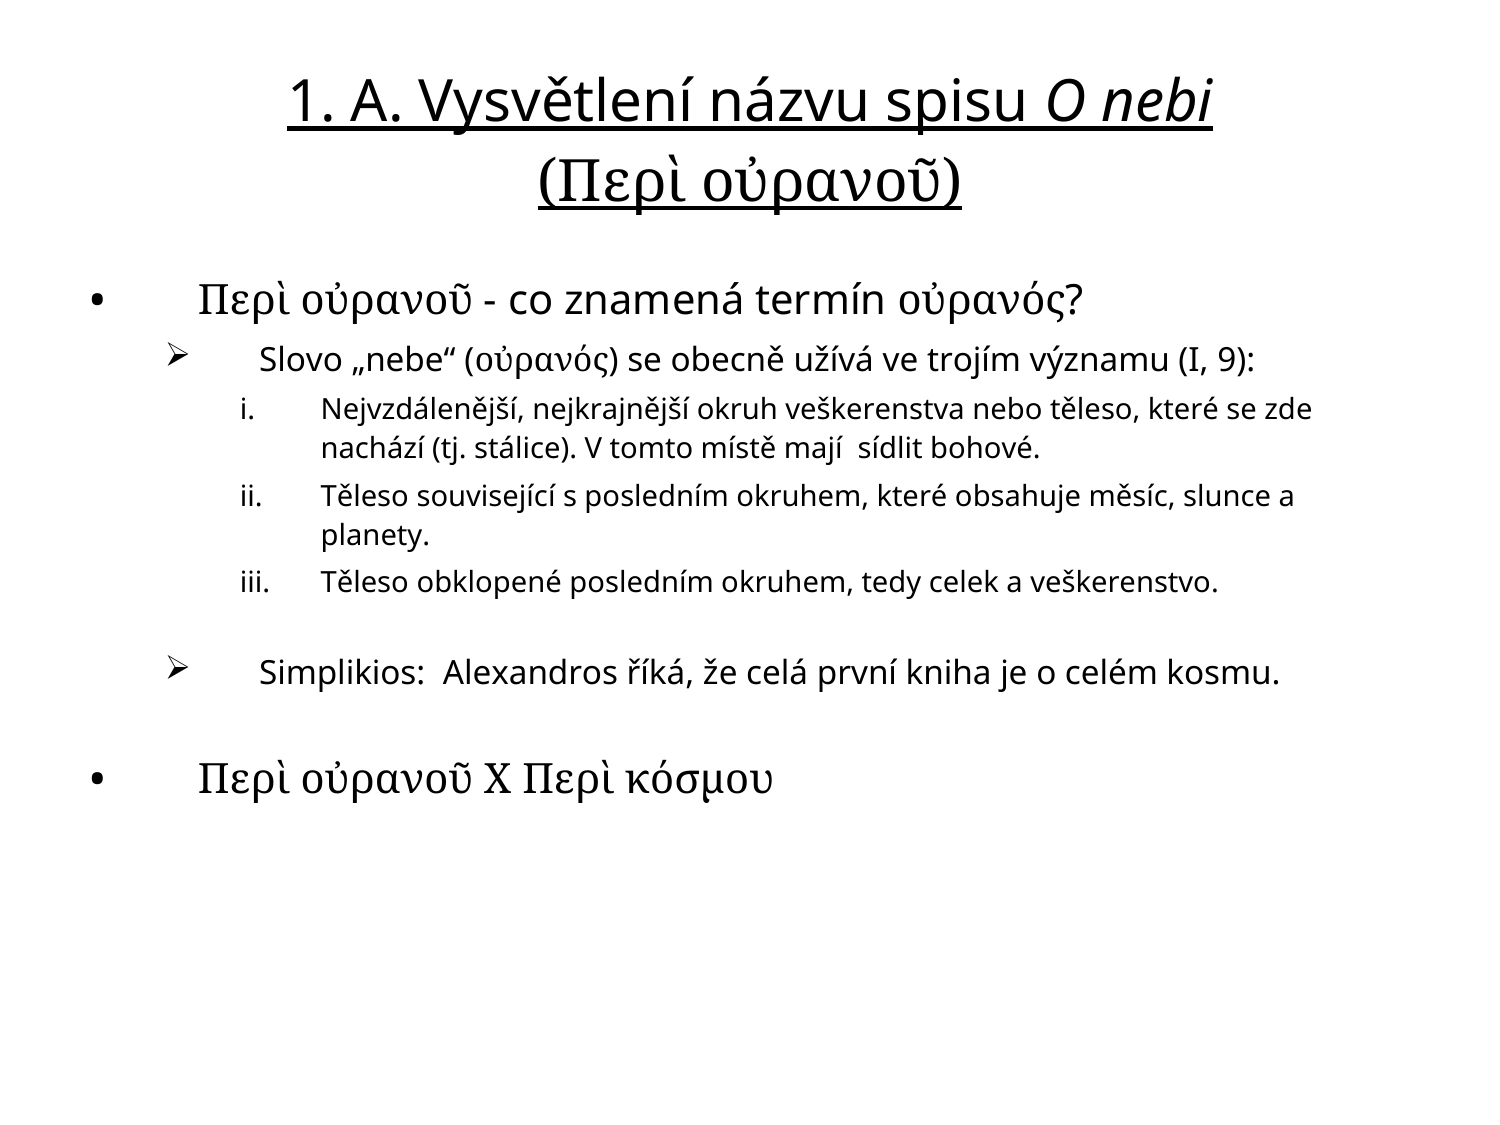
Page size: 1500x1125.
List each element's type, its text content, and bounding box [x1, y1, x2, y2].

title 1. A. Vysvětlení názvu spisu O nebi (Περὶ οὐρανοῦ) [75, 45, 1426, 233]
list Περὶ οὐρανοῦ - co znamená termín οὐρανός? Slovo „nebe“ (οὐρανός) se obecně užívá ve trojím významu (I, 9): Nejvzdálenější, nejkrajnější okruh veškerenstva nebo těleso, které se zde nachází (tj. stálice). V tomto místě mají sídlit bohové. Těleso související s posledním okruhem, které obsahuje měsíc, slunce a planety. Těleso obklopené posledním okruhem, tedy celek a veškerenstvo. Simplikios: Alexandros říká, že celá první kniha je o celém kosmu. Περὶ οὐρανοῦ X Περὶ κόσμου [75, 262, 1426, 1006]
